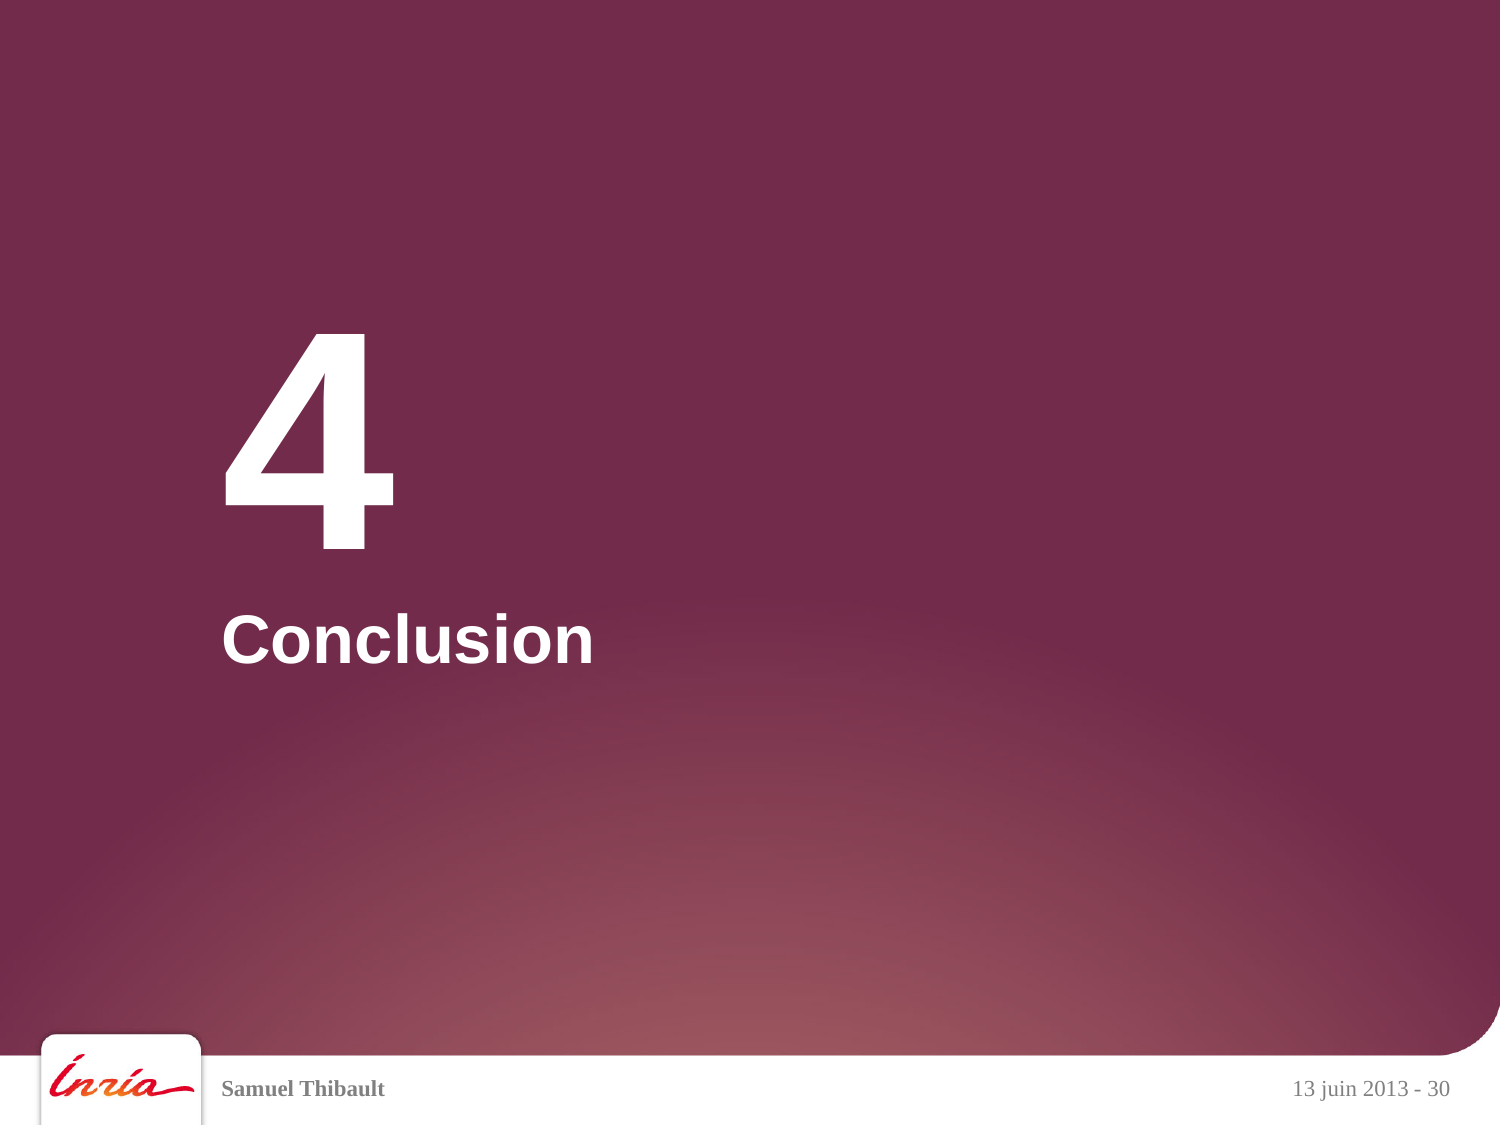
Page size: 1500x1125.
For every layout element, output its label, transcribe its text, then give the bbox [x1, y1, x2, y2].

picture [0, 0, 1500, 1125]
title Conclusion [221, 562, 1450, 677]
text_box 4 [221, 264, 751, 621]
